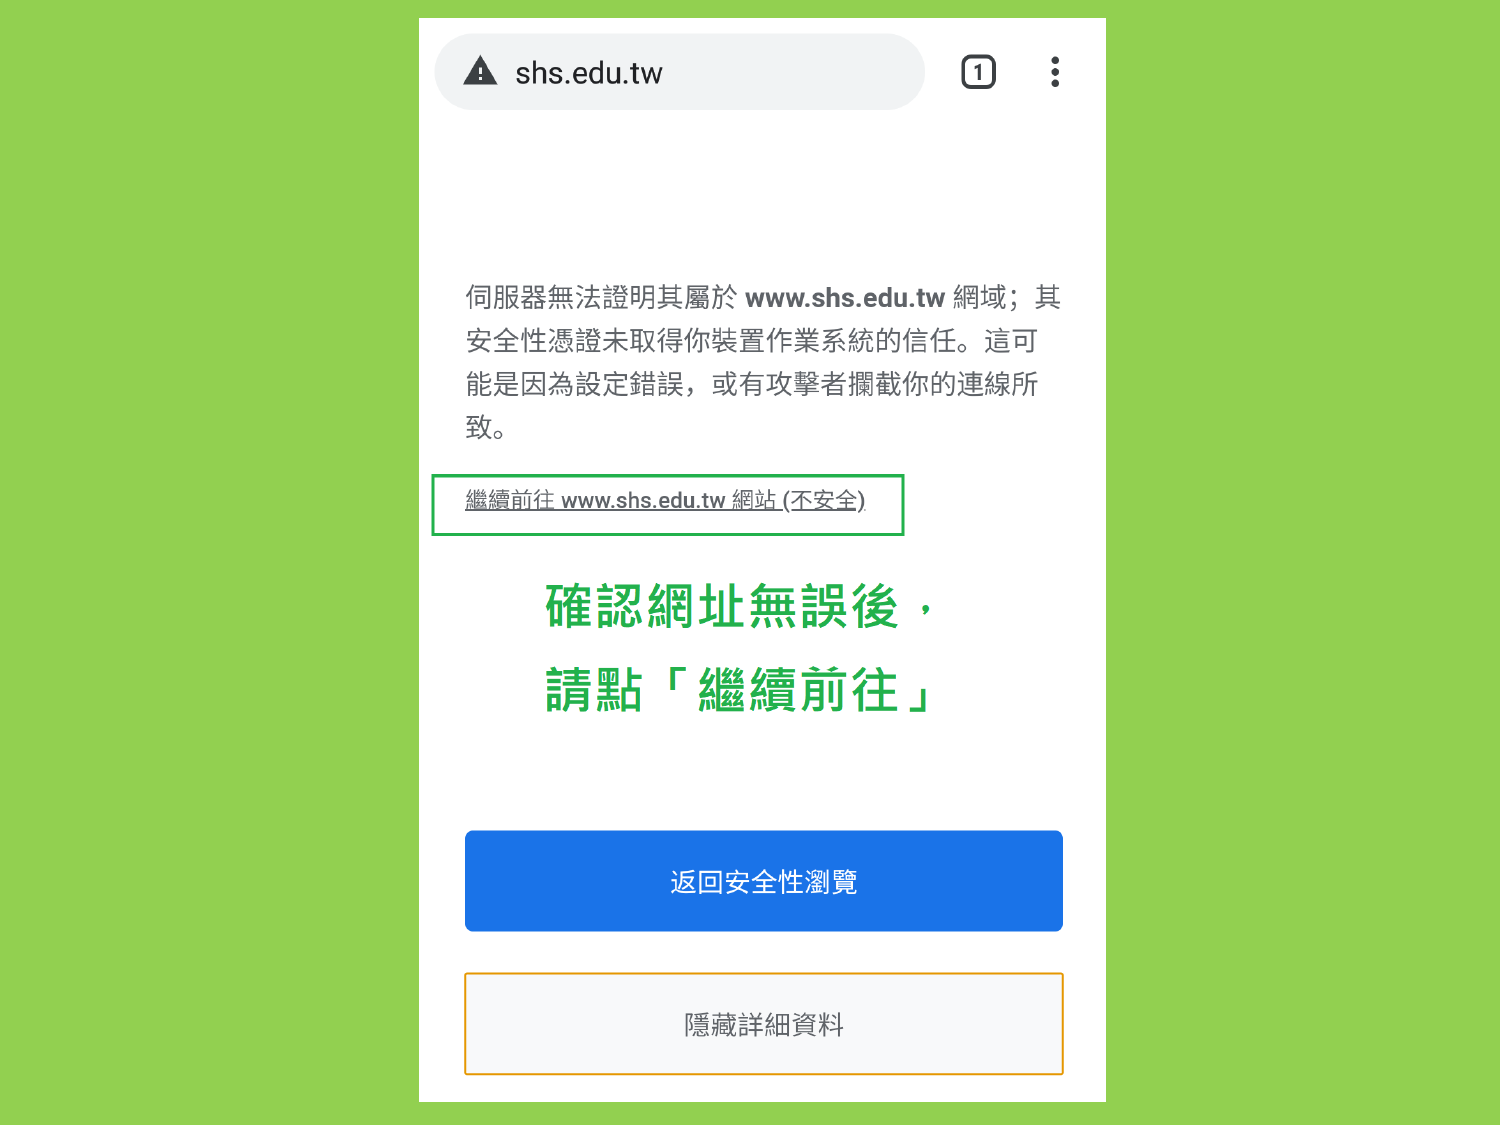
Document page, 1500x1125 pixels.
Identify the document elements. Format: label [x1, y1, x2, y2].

picture [419, 18, 1106, 1102]
